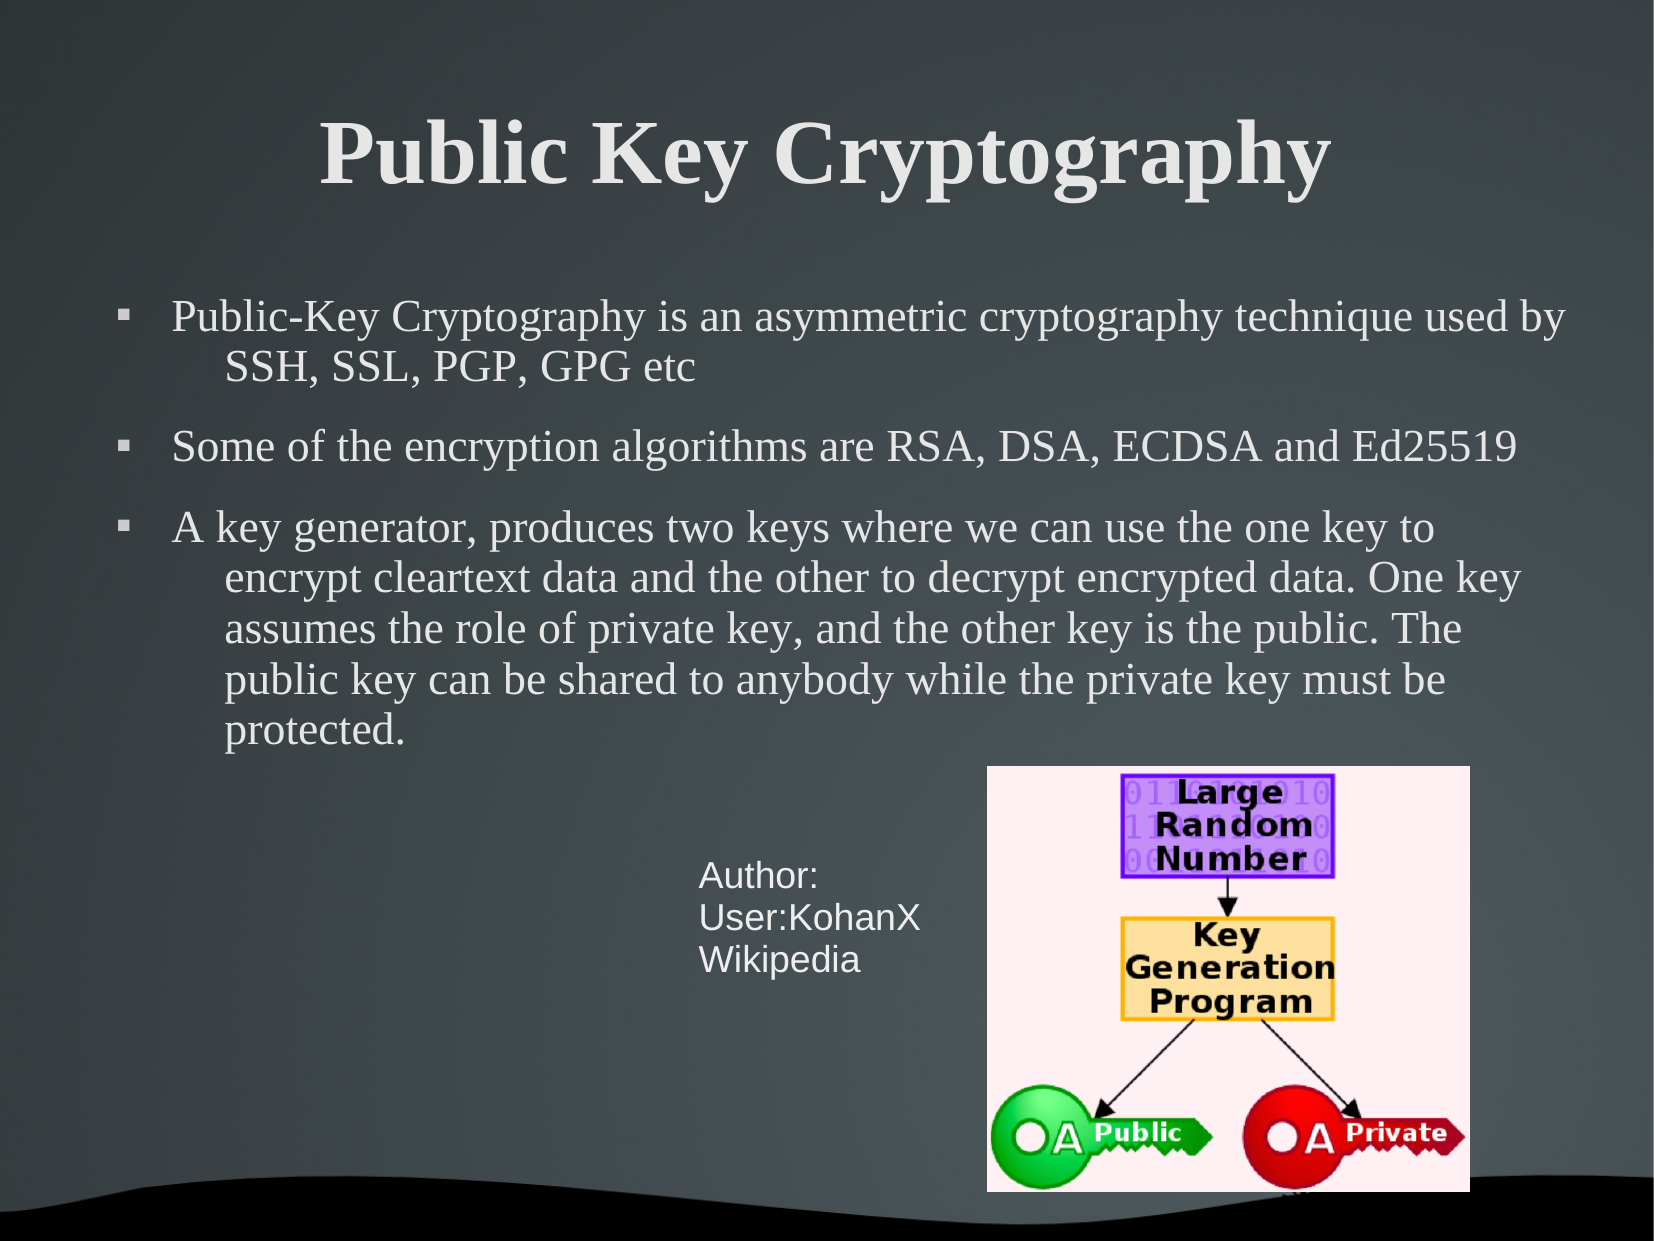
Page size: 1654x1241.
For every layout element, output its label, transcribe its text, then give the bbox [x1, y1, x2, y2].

picture [0, 0, 1654, 1241]
text_box Author: User:KohanX Wikipedia [683, 847, 936, 989]
title Public Key Cryptography [82, 49, 1571, 257]
list Public-Key Cryptography is an asymmetric cryptography technique used by SSH, SSL, PGP, GPG etc Some of the encryption algorithms are RSA, DSA, ECDSA and Ed25519 A key generator, produces two keys where we can use the one key to encrypt cleartext data and the other to decrypt encrypted data. One key assumes the role of private key, and the other key is the public. The public key can be shared to anybody while the private key must be protected. [82, 290, 1571, 1109]
